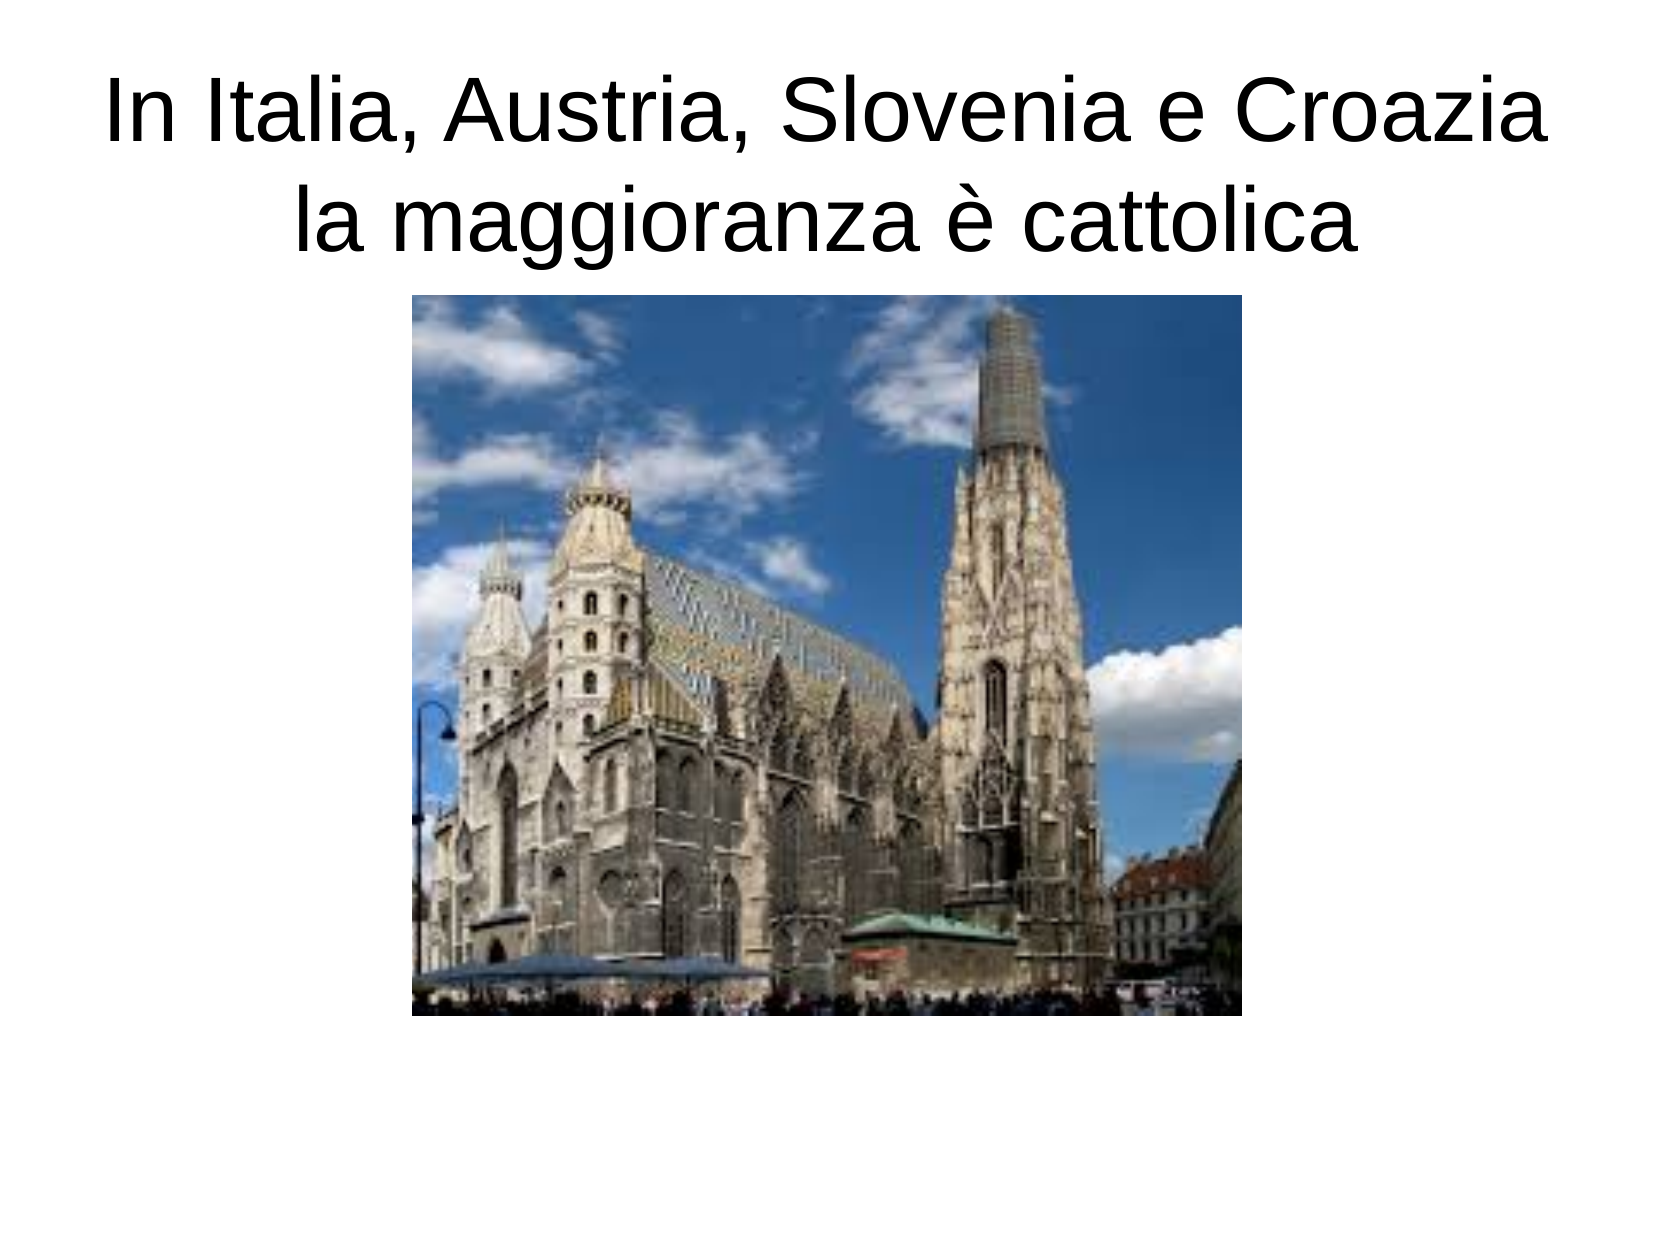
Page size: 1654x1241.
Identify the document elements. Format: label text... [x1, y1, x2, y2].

title In Italia, Austria, Slovenia e Croazia la maggioranza è cattolica [82, 49, 1571, 257]
picture [412, 296, 1242, 1016]
